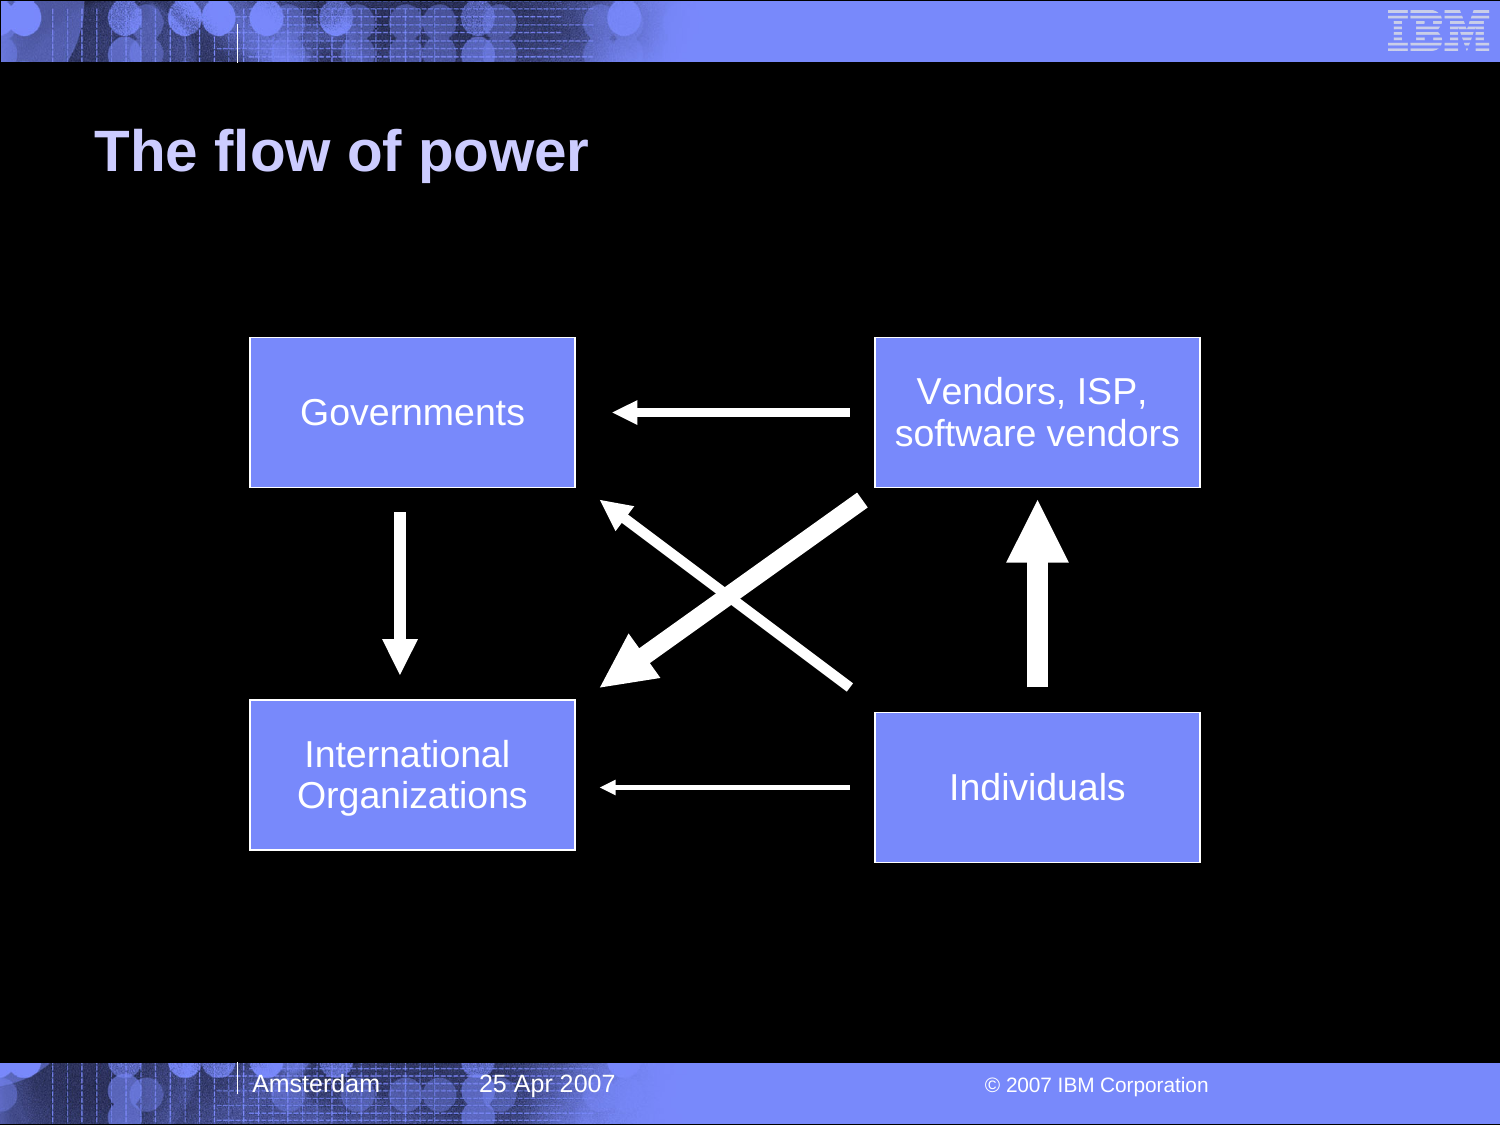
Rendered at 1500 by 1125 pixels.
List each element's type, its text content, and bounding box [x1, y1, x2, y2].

text_box International Organizations [249, 699, 576, 850]
picture [0, 1063, 1500, 1124]
text_box Governments [249, 337, 576, 488]
title The flow of power [79, 116, 1433, 199]
text_box Vendors, ISP, software vendors [874, 337, 1200, 488]
text_box Individuals [874, 712, 1200, 863]
picture [1, 1, 1500, 62]
